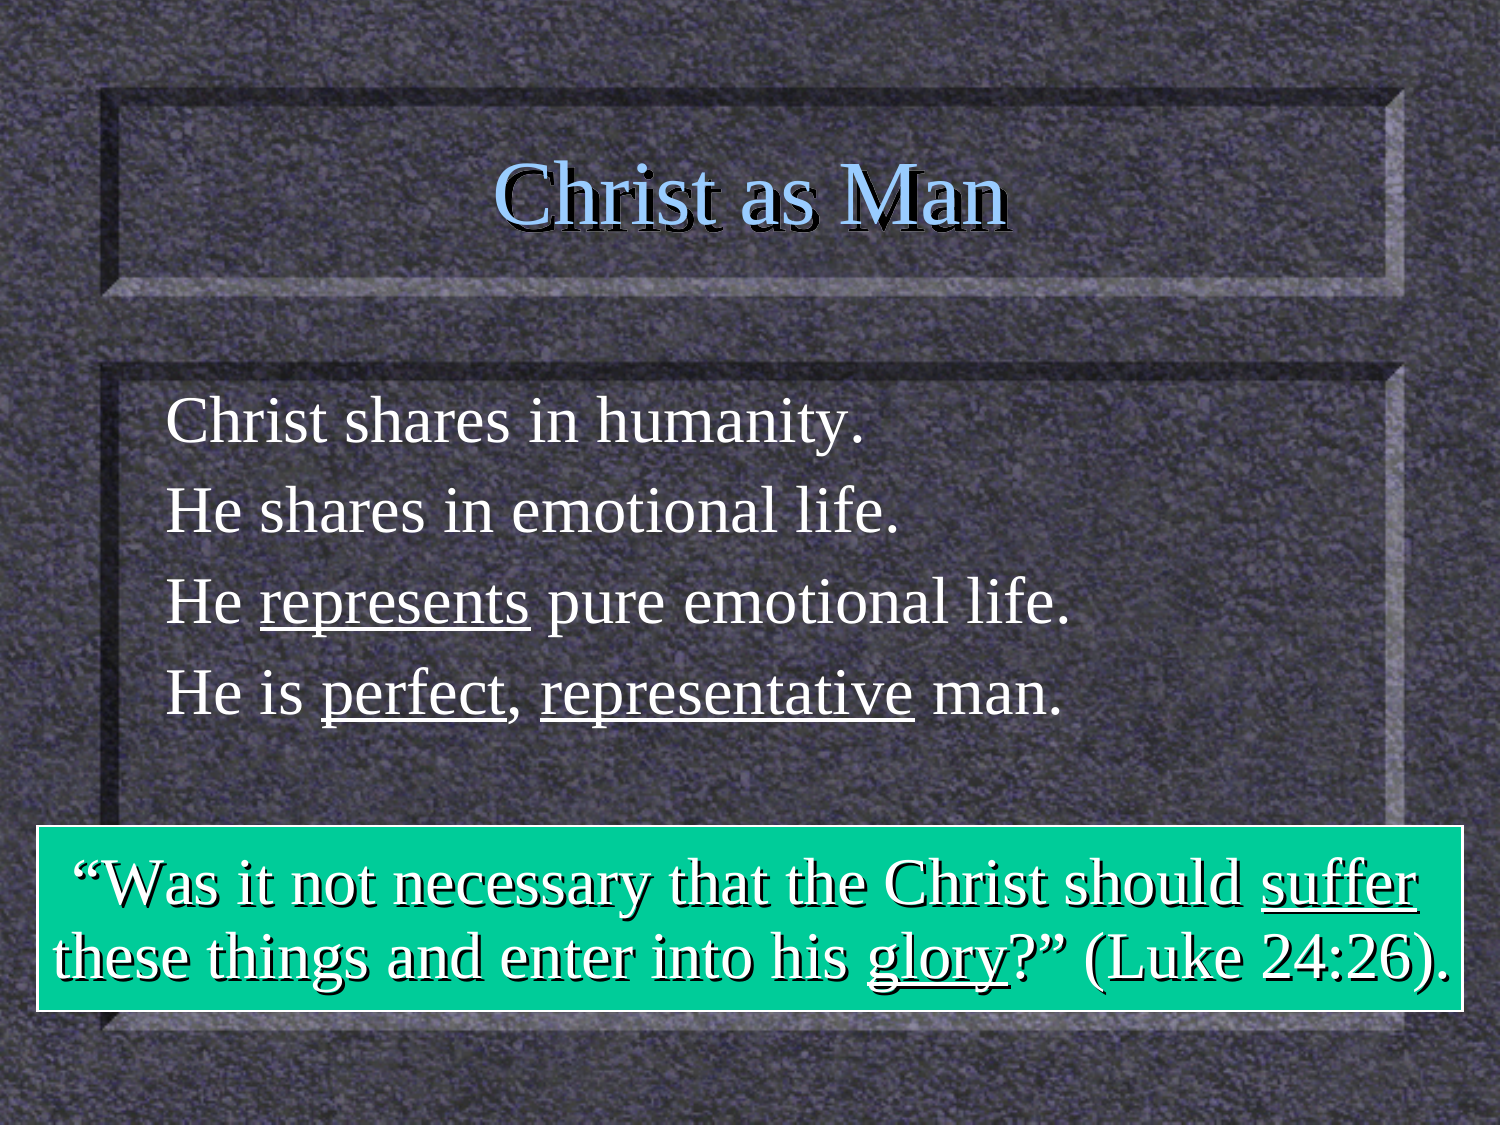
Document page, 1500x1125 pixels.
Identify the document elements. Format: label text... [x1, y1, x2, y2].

list Christ shares in humanity. He shares in emotional life. He represents pure emotional life. He is perfect, representative man. [149, 374, 1375, 826]
text_box “Was it not necessary that the Christ should suffer these things and enter into his glory?” (Luke 24:26). [37, 826, 1463, 1012]
picture [0, 0, 1500, 1125]
title Christ as Man [150, 135, 1351, 253]
